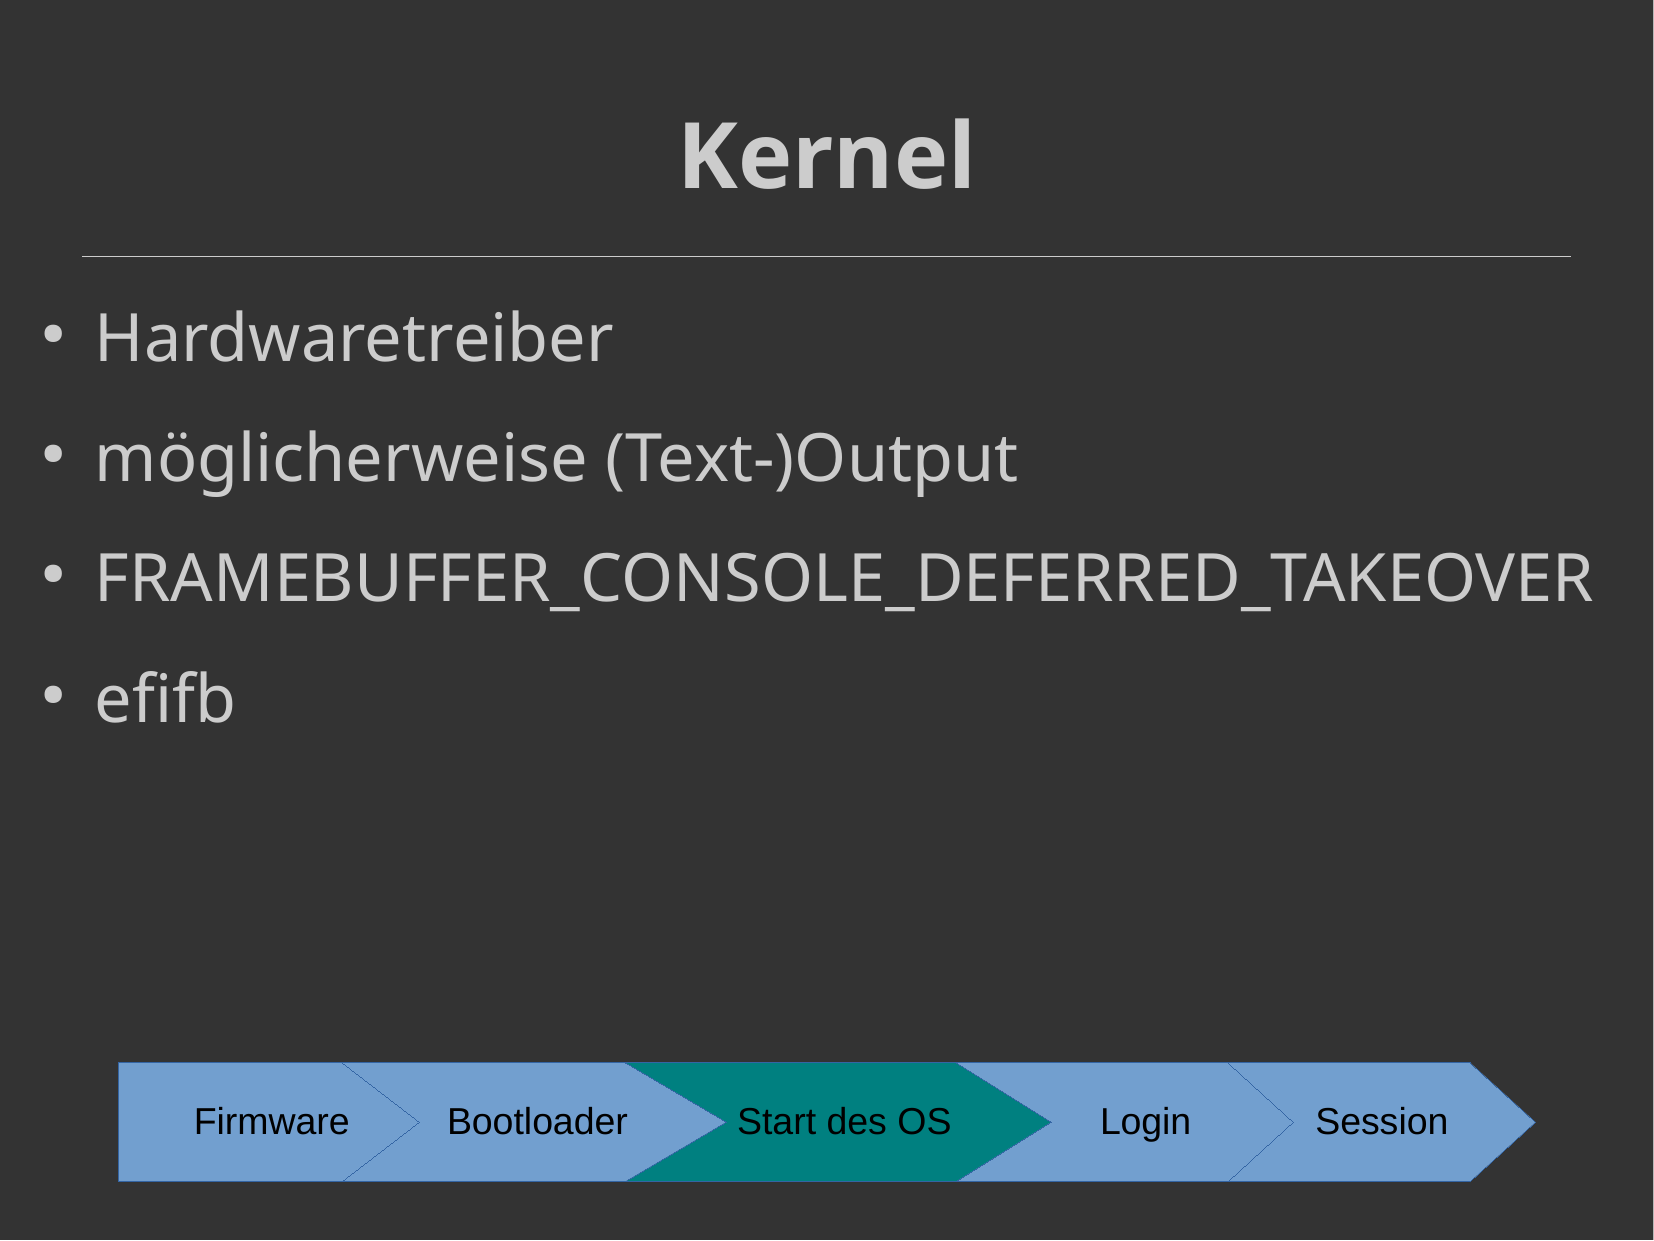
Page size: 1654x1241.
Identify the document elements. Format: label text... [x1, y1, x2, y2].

text_box Start des OS [625, 1062, 1049, 1182]
text_box Firmware [118, 1062, 418, 1182]
list Hardwaretreiber möglicherweise (Text-)Output FRAMEBUFFER_CONSOLE_DEFERRED_TAKEOVER efifb [23, 290, 1630, 1010]
title Kernel [82, 49, 1571, 257]
text_box Login [956, 1062, 1292, 1182]
text_box Bootloader [342, 1062, 724, 1182]
text_box Session [1228, 1062, 1536, 1182]
